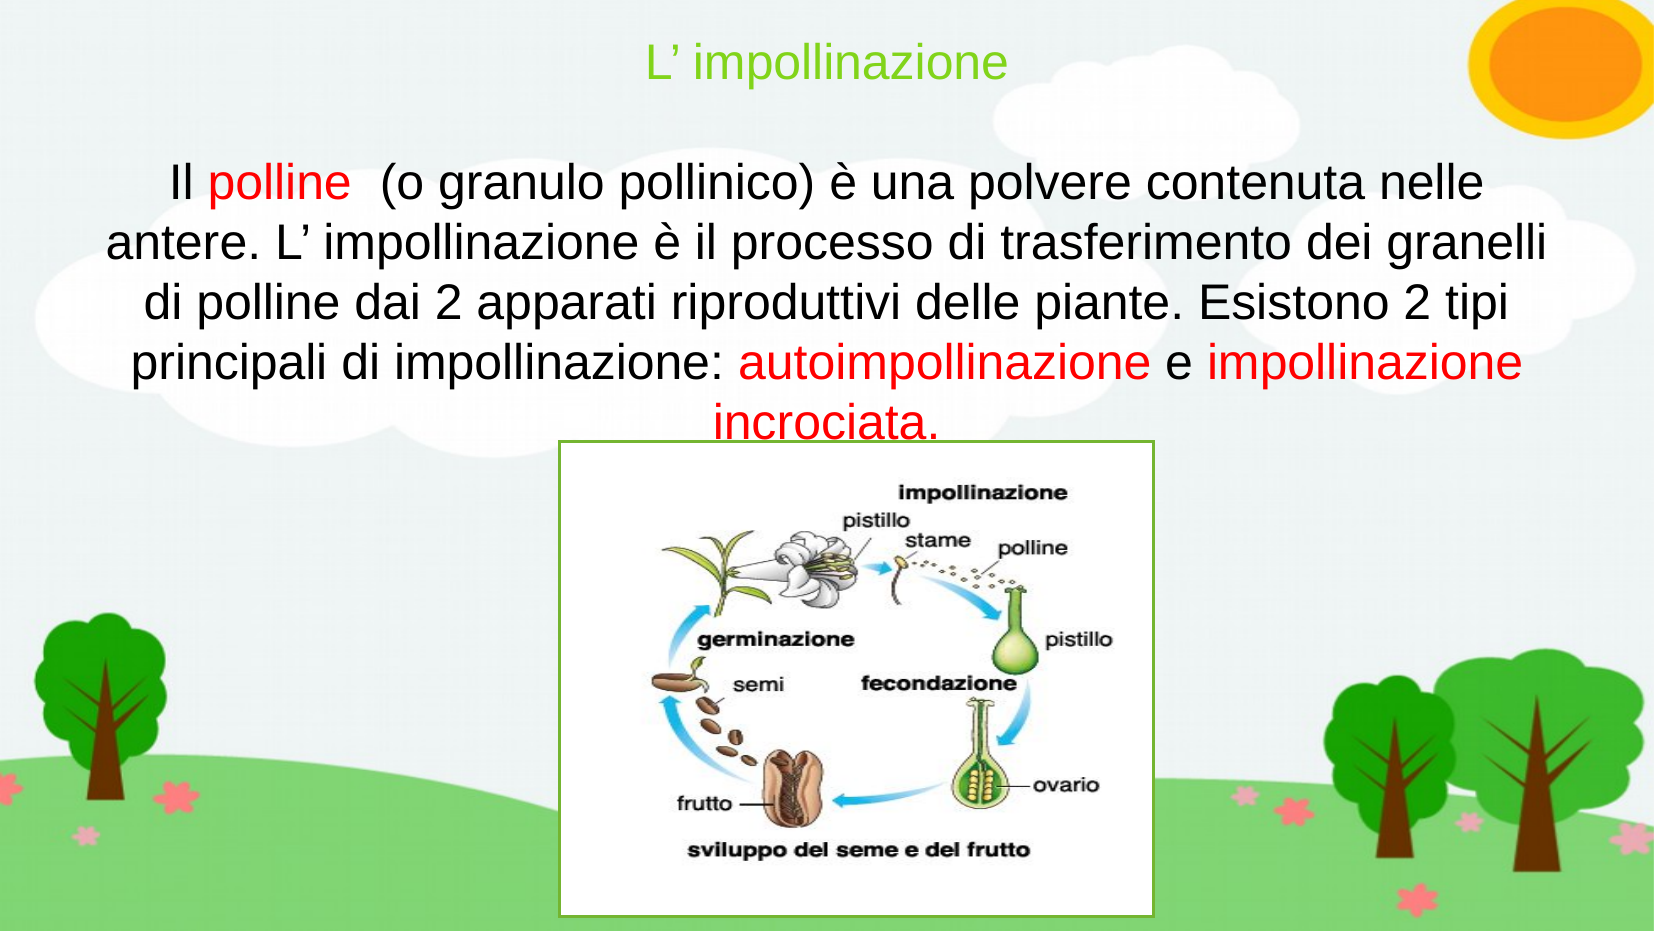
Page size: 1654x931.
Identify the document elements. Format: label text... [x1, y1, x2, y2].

picture [561, 442, 1152, 916]
title L’ impollinazione Il polline (o granulo pollinico) è una polvere contenuta nelle antere. L’ impollinazione è il processo di trasferimento dei granelli di polline dai 2 apparati riproduttivi delle piante. Esistono 2 tipi principali di impollinazione: autoimpollinazione e impollinazione incrociata. [88, 29, 1566, 443]
